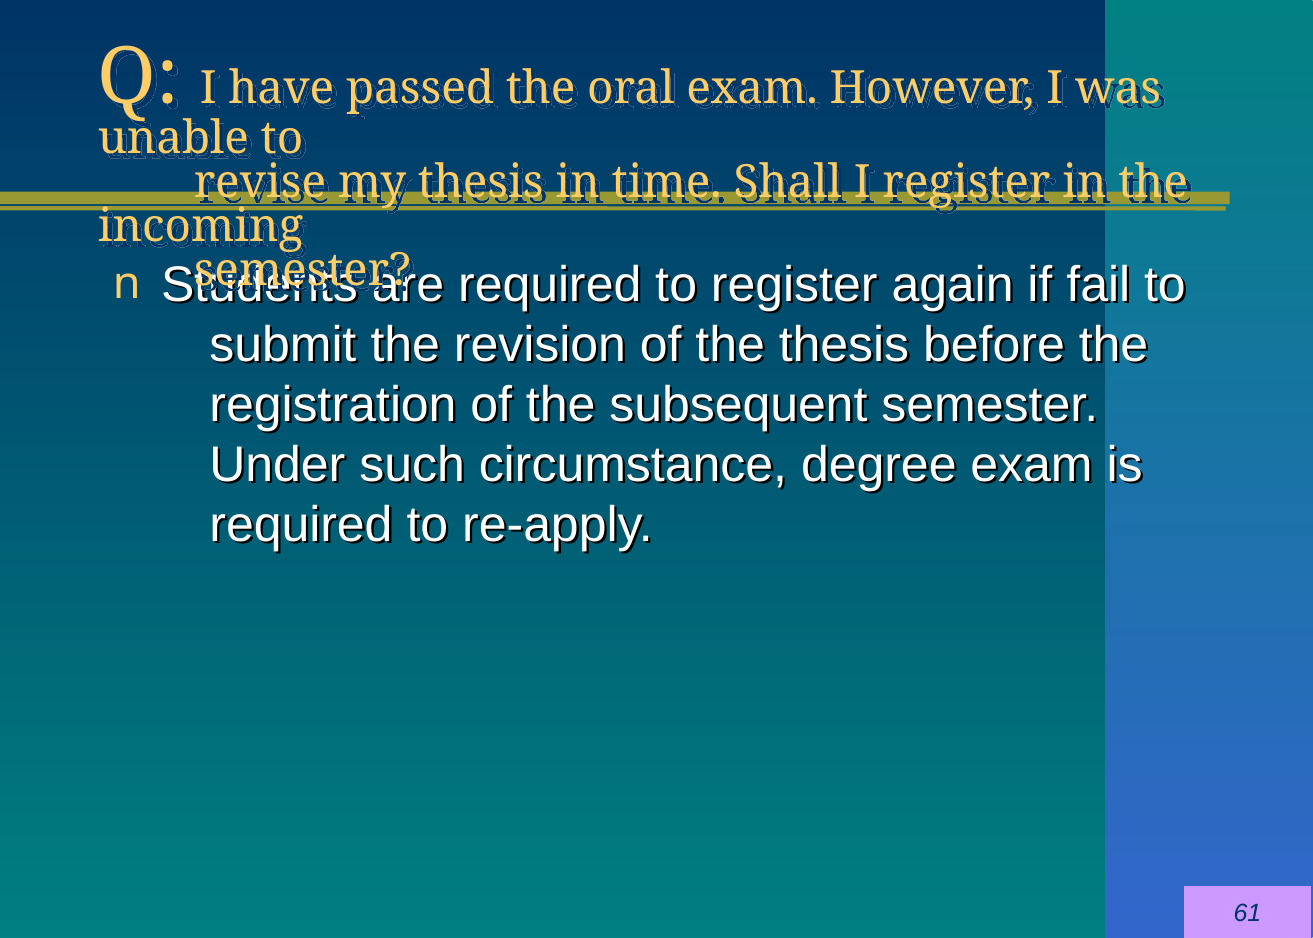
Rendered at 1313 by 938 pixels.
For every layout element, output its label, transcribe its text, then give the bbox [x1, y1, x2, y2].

title Q: I have passed the oral exam. However, I was unable to revise my thesis in time. Shall I register in the incoming semester? [84, 36, 1280, 188]
list Students are required to register again if fail to submit the revision of the thesis before the registration of the subsequent semester. Under such circumstance, degree exam is required to re-apply. [99, 244, 1201, 844]
text_box 61 [1185, 887, 1310, 937]
text_box [1105, 0, 1313, 938]
